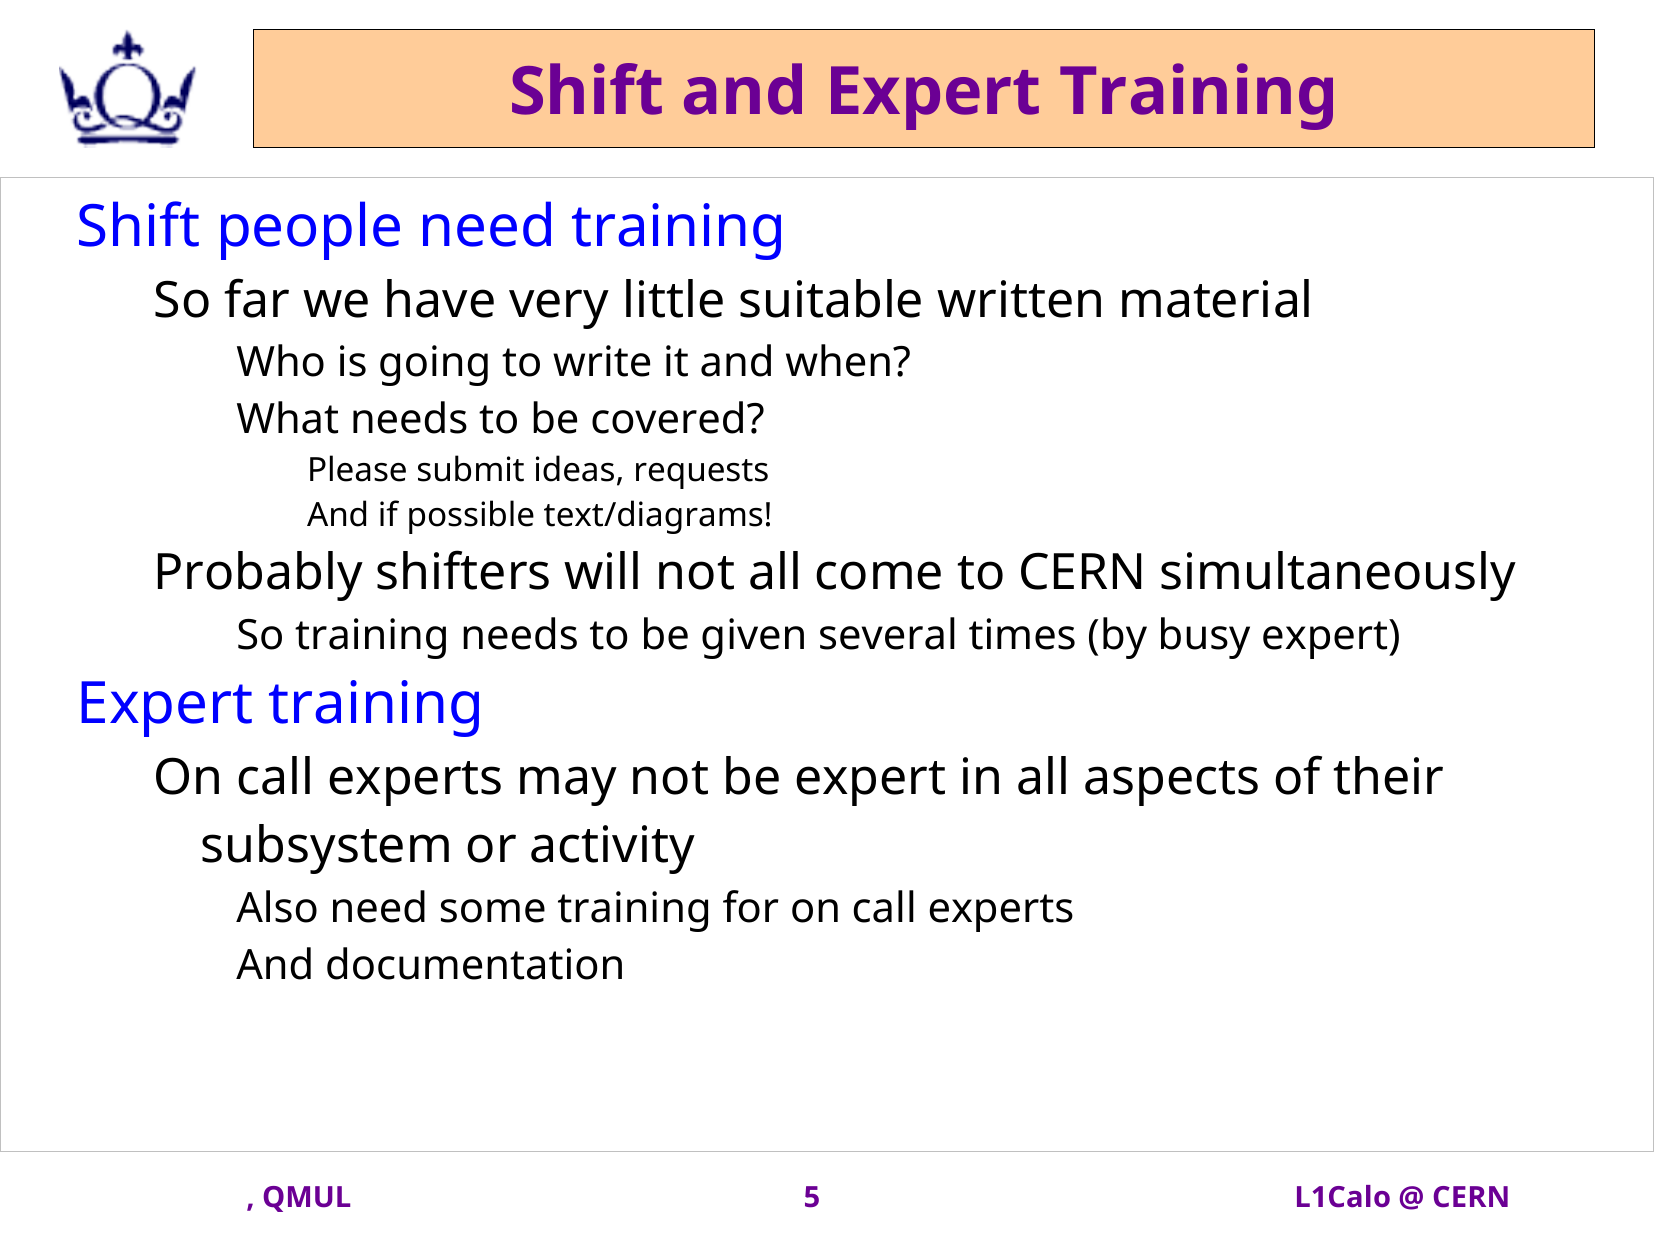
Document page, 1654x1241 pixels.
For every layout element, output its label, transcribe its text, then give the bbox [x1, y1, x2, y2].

list Shift people need training So far we have very little suitable written material Who is going to write it and when? What needs to be covered? Please submit ideas, requests And if possible text/diagrams! Probably shifters will not all come to CERN simultaneously So training needs to be given several times (by busy expert) Expert training On call experts may not be expert in all aspects of their subsystem or activity Also need some training for on call experts And documentation [59, 184, 1603, 1104]
title Shift and Expert Training [253, 29, 1595, 148]
picture [59, 29, 200, 148]
